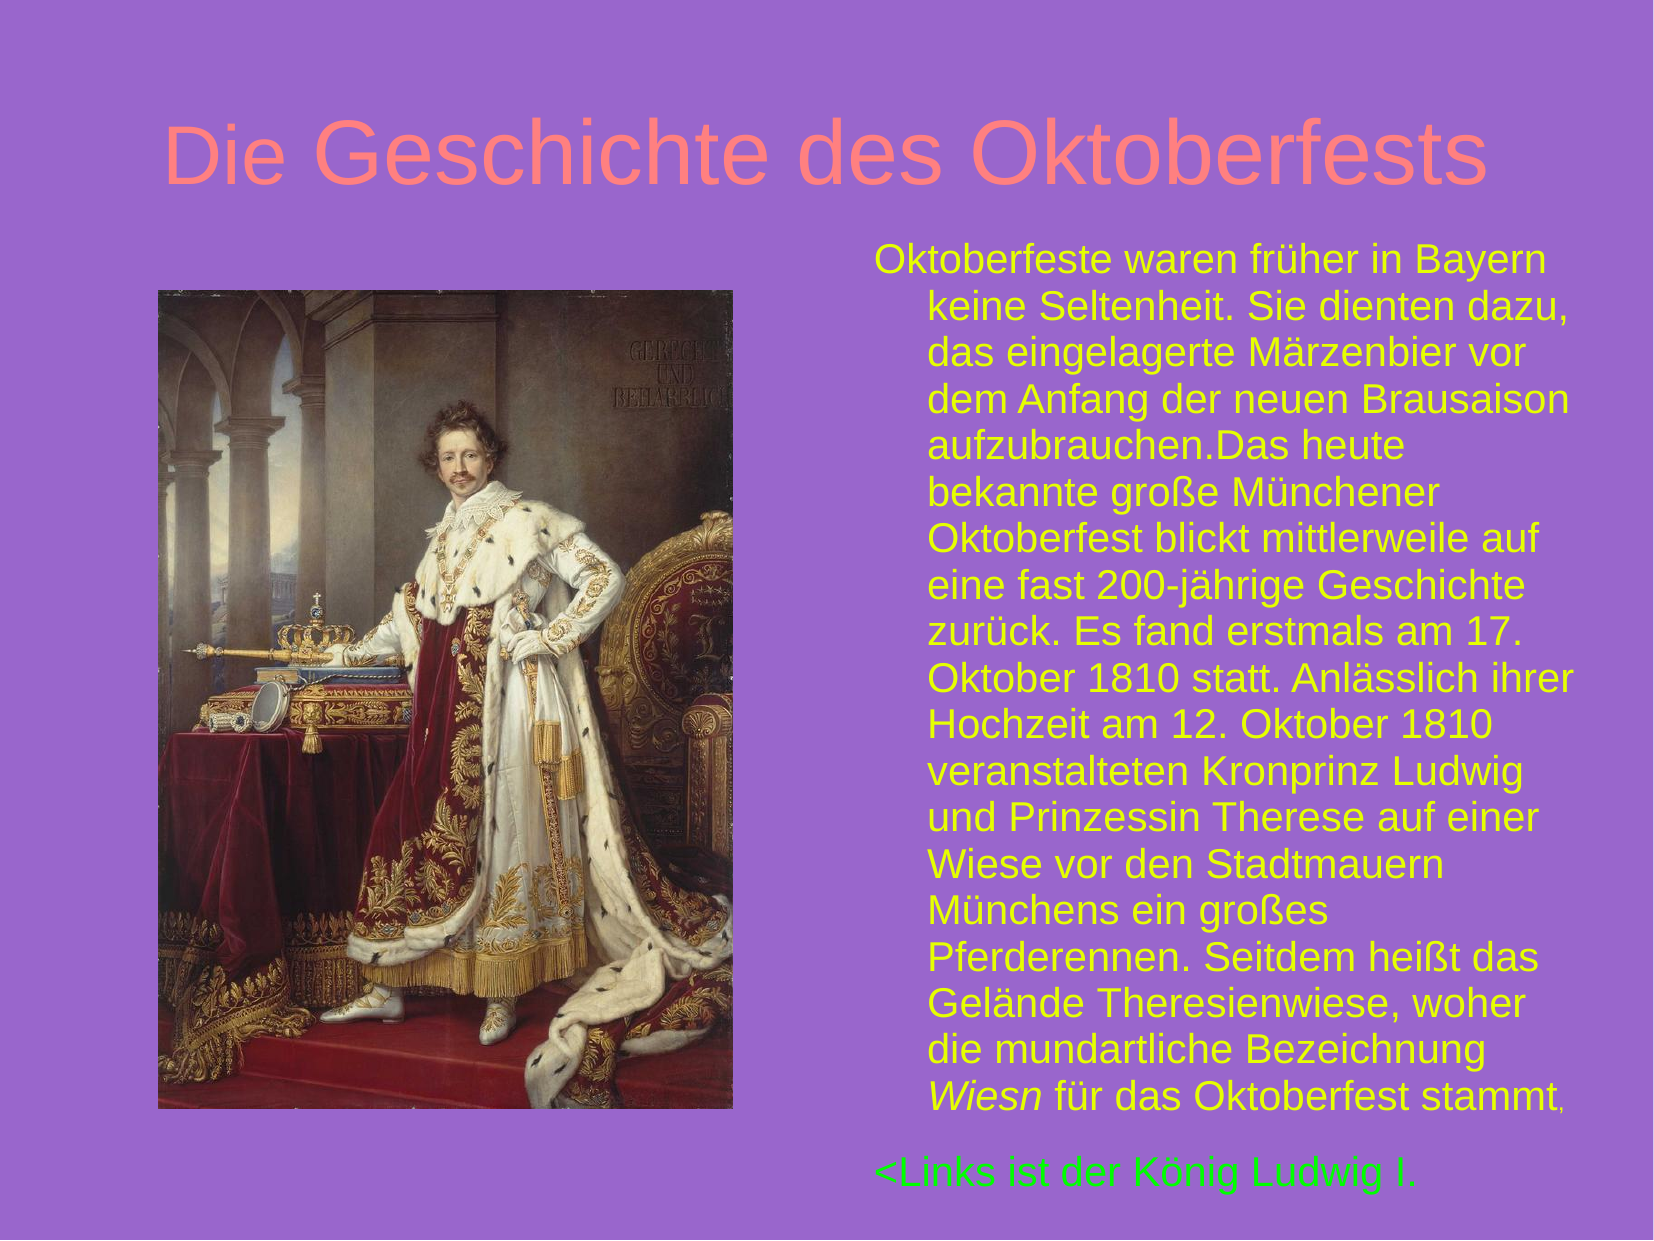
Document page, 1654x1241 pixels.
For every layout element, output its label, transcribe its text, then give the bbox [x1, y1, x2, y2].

picture [158, 290, 733, 1109]
list Oktoberfeste waren früher in Bayern keine Seltenheit. Sie dienten dazu, das eingelagerte Märzenbier vor dem Anfang der neuen Brausaison aufzubrauchen.Das heute bekannte große Münchener Oktoberfest blickt mittlerweile auf eine fast 200-jährige Geschichte zurück. Es fand erstmals am 17. Oktober 1810 statt. Anlässlich ihrer Hochzeit am 12. Oktober 1810 veranstalteten Kronprinz Ludwig und Prinzessin Therese auf einer Wiese vor den Stadtmauern Münchens ein großes Pferderennen. Seitdem heißt das Gelände Theresienwiese, woher die mundartliche Bezeichnung Wiesn für das Oktoberfest stammt, <Links ist der König Ludwig I. [856, 236, 1583, 1202]
title Die Geschichte des Oktoberfests [82, 49, 1571, 257]
